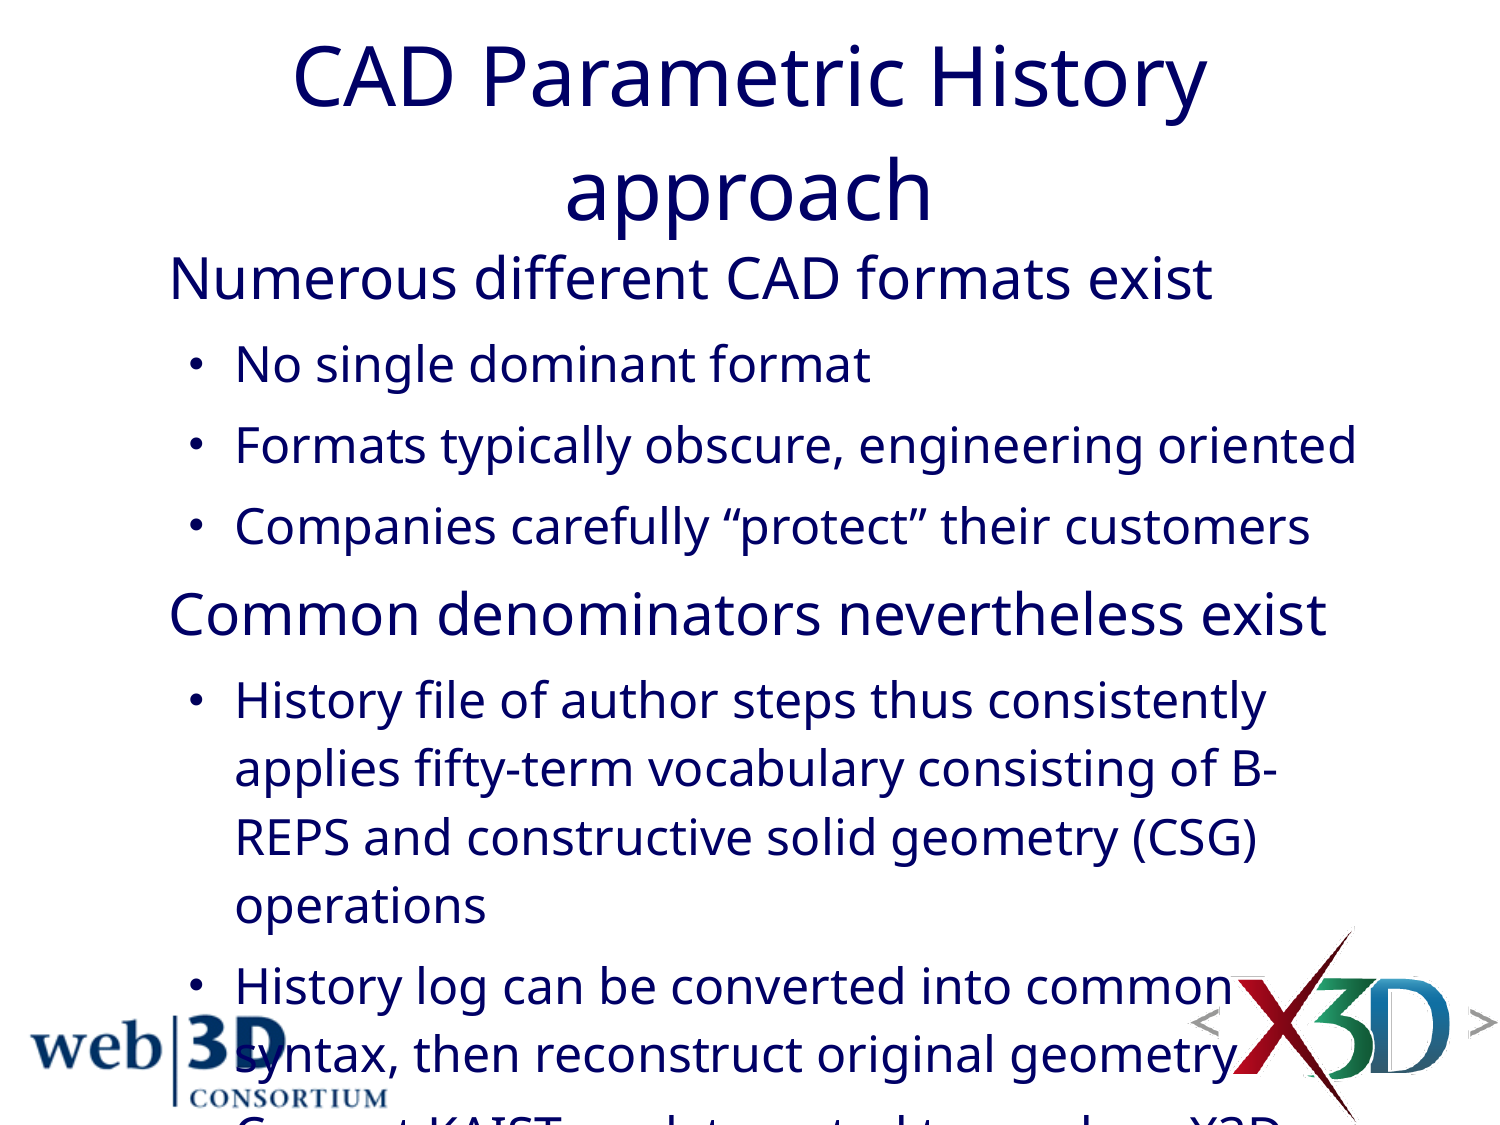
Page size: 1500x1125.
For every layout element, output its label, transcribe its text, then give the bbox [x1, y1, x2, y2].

list Numerous different CAD formats exist No single dominant format Formats typically obscure, engineering oriented Companies carefully “protect” their customers Common denominators nevertheless exist History file of author steps thus consistently applies fifty-term vocabulary consisting of B-REPS and constructive solid geometry (CSG) operations History log can be converted into common syntax, then reconstruct original geometry Current KAIST work targeted to produce X3D [112, 237, 1388, 1010]
picture [12, 998, 413, 1118]
title CAD Parametric History approach [112, 44, 1388, 218]
picture [1256, 1121, 1272, 1125]
picture [1187, 926, 1500, 1125]
